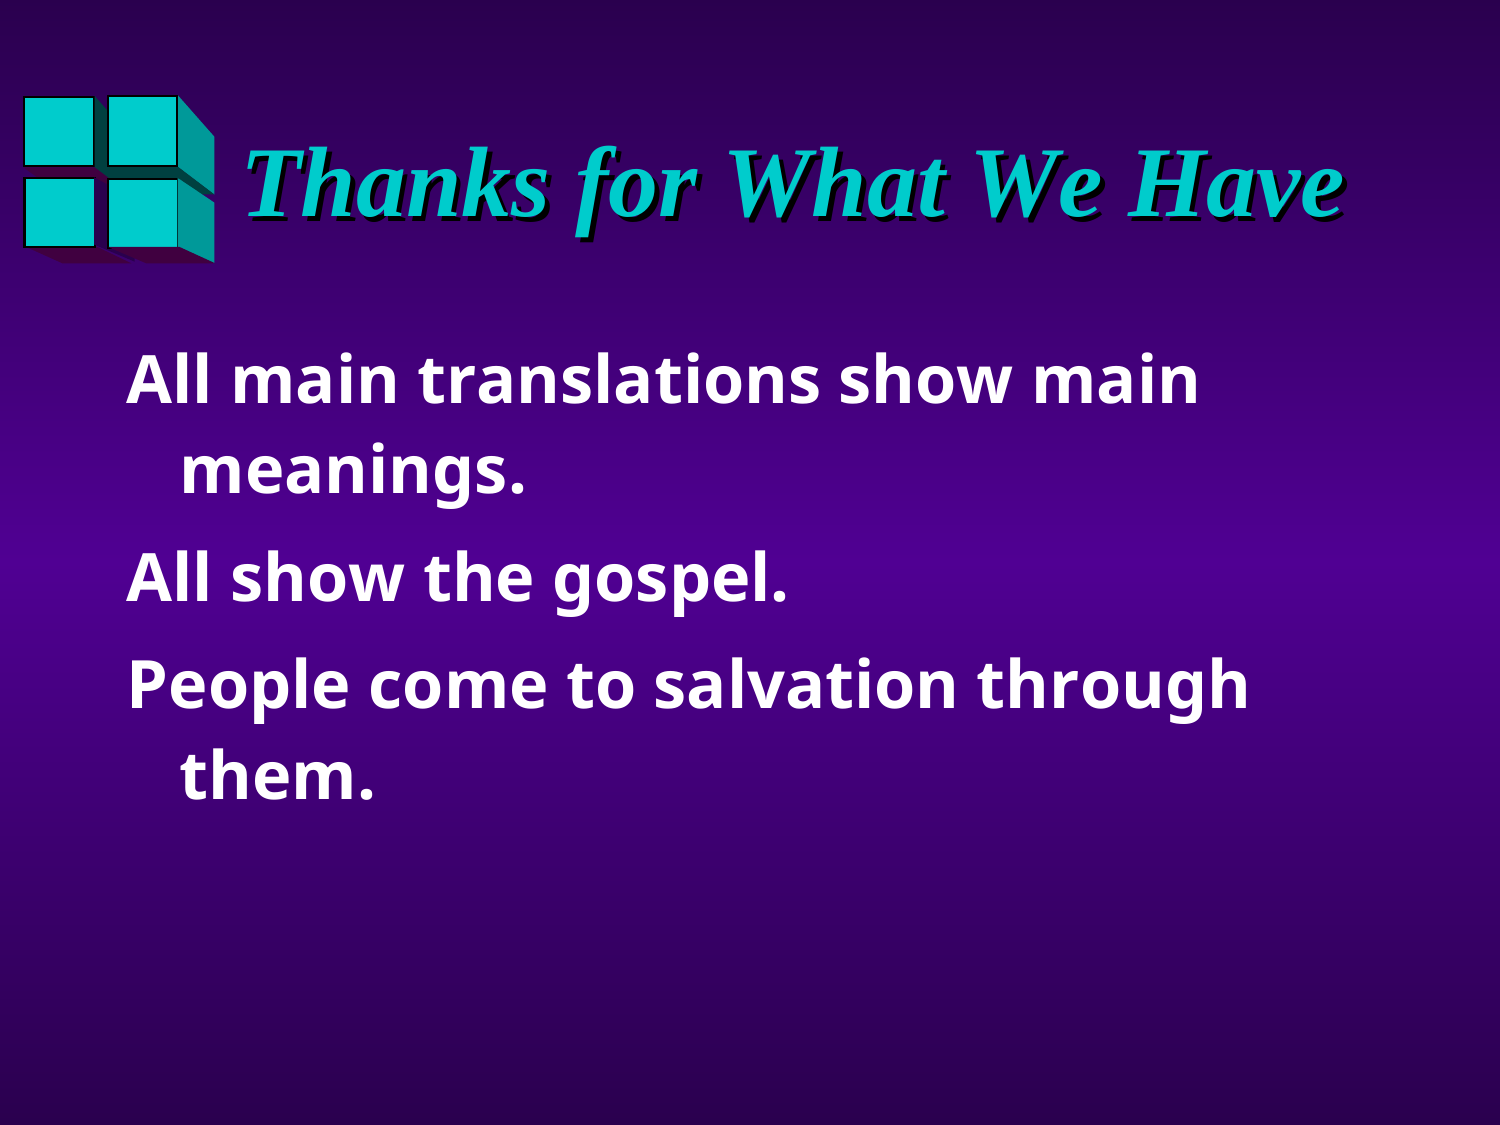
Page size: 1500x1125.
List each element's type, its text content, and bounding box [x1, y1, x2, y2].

title Thanks for What We Have [224, 78, 1388, 288]
list All main translations show main meanings. All show the gospel. People come to salvation through them. [112, 324, 1388, 1001]
